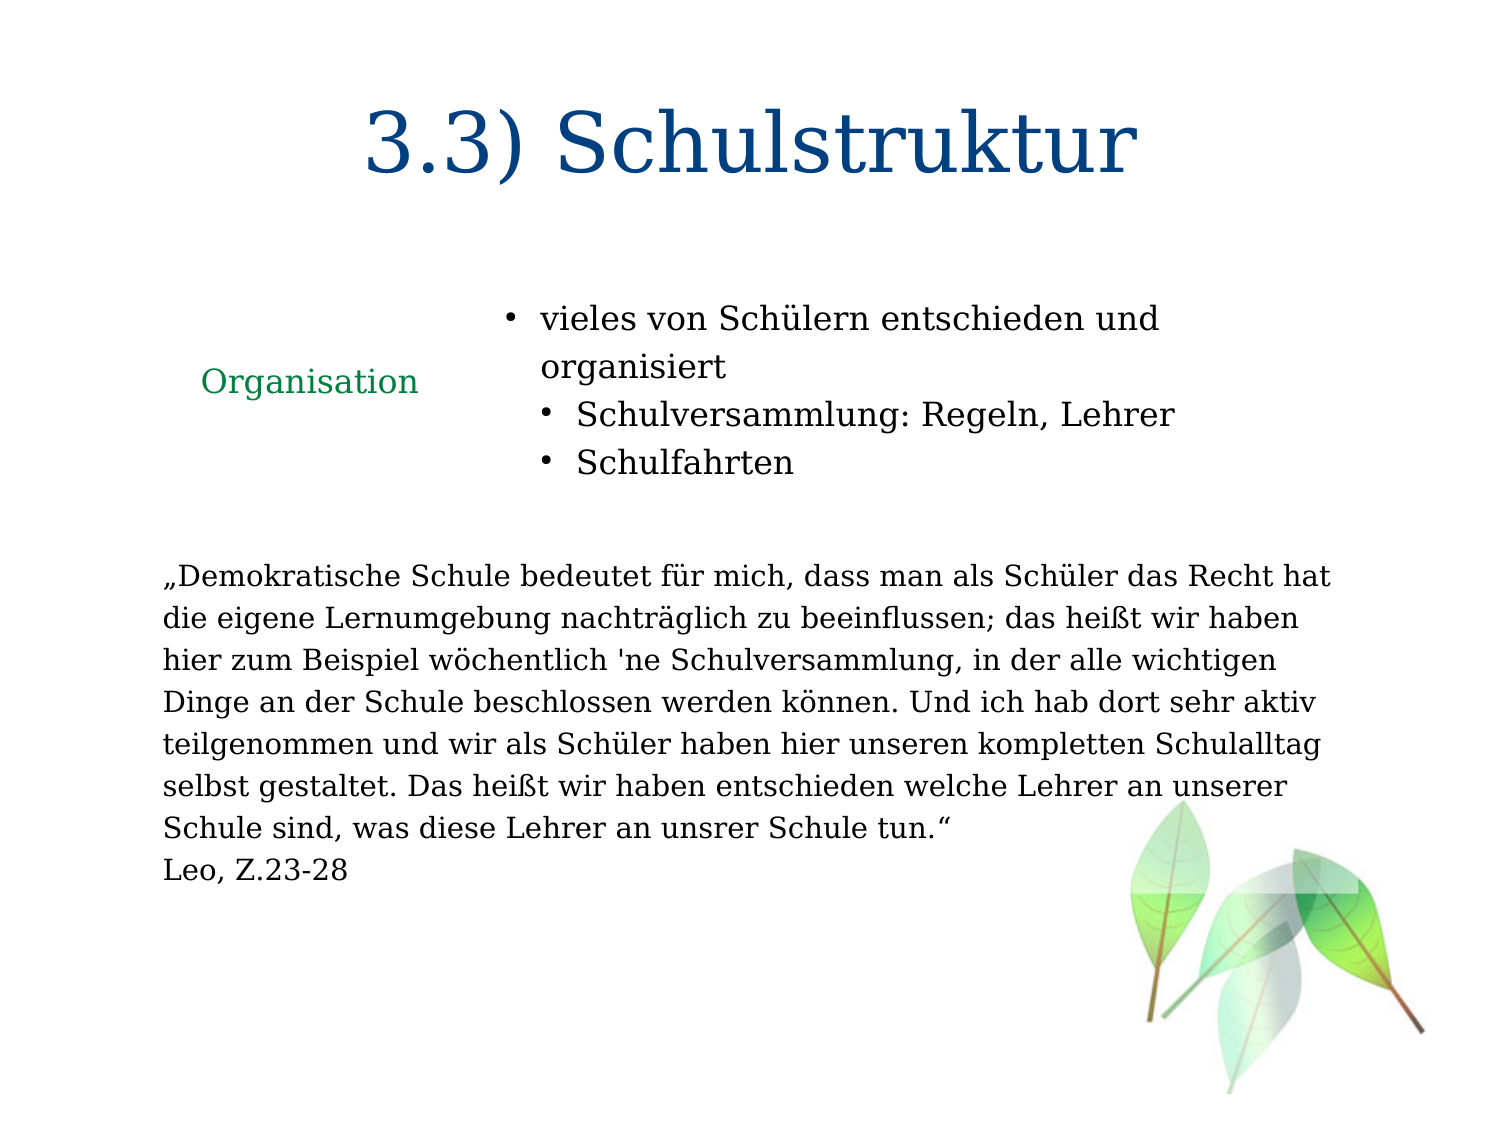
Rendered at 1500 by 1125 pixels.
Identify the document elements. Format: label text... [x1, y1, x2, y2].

text_box Organisation [135, 344, 485, 400]
picture [1130, 799, 1426, 1094]
text_box „Demokratische Schule bedeutet für mich, dass man als Schüler das Recht hat die eigene Lernumgebung nachträglich zu beeinflussen; das heißt wir haben hier zum Beispiel wöchentlich 'ne Schulversammlung, in der alle wichtigen Dinge an der Schule beschlossen werden können. Und ich hab dort sehr aktiv teilgenommen und wir als Schüler haben hier unseren kompletten Schulalltag selbst gestaltet. Das heißt wir haben entschieden welche Lehrer an unserer Schule sind, was diese Lehrer an unsrer Schule tun.“ Leo, Z.23-28 [147, 543, 1359, 887]
title 3.3) Schulstruktur [75, 45, 1426, 233]
text_box vieles von Schülern entschieden und organisiert Schulversammlung: Regeln, Lehrer Schulfahrten [454, 242, 1341, 489]
